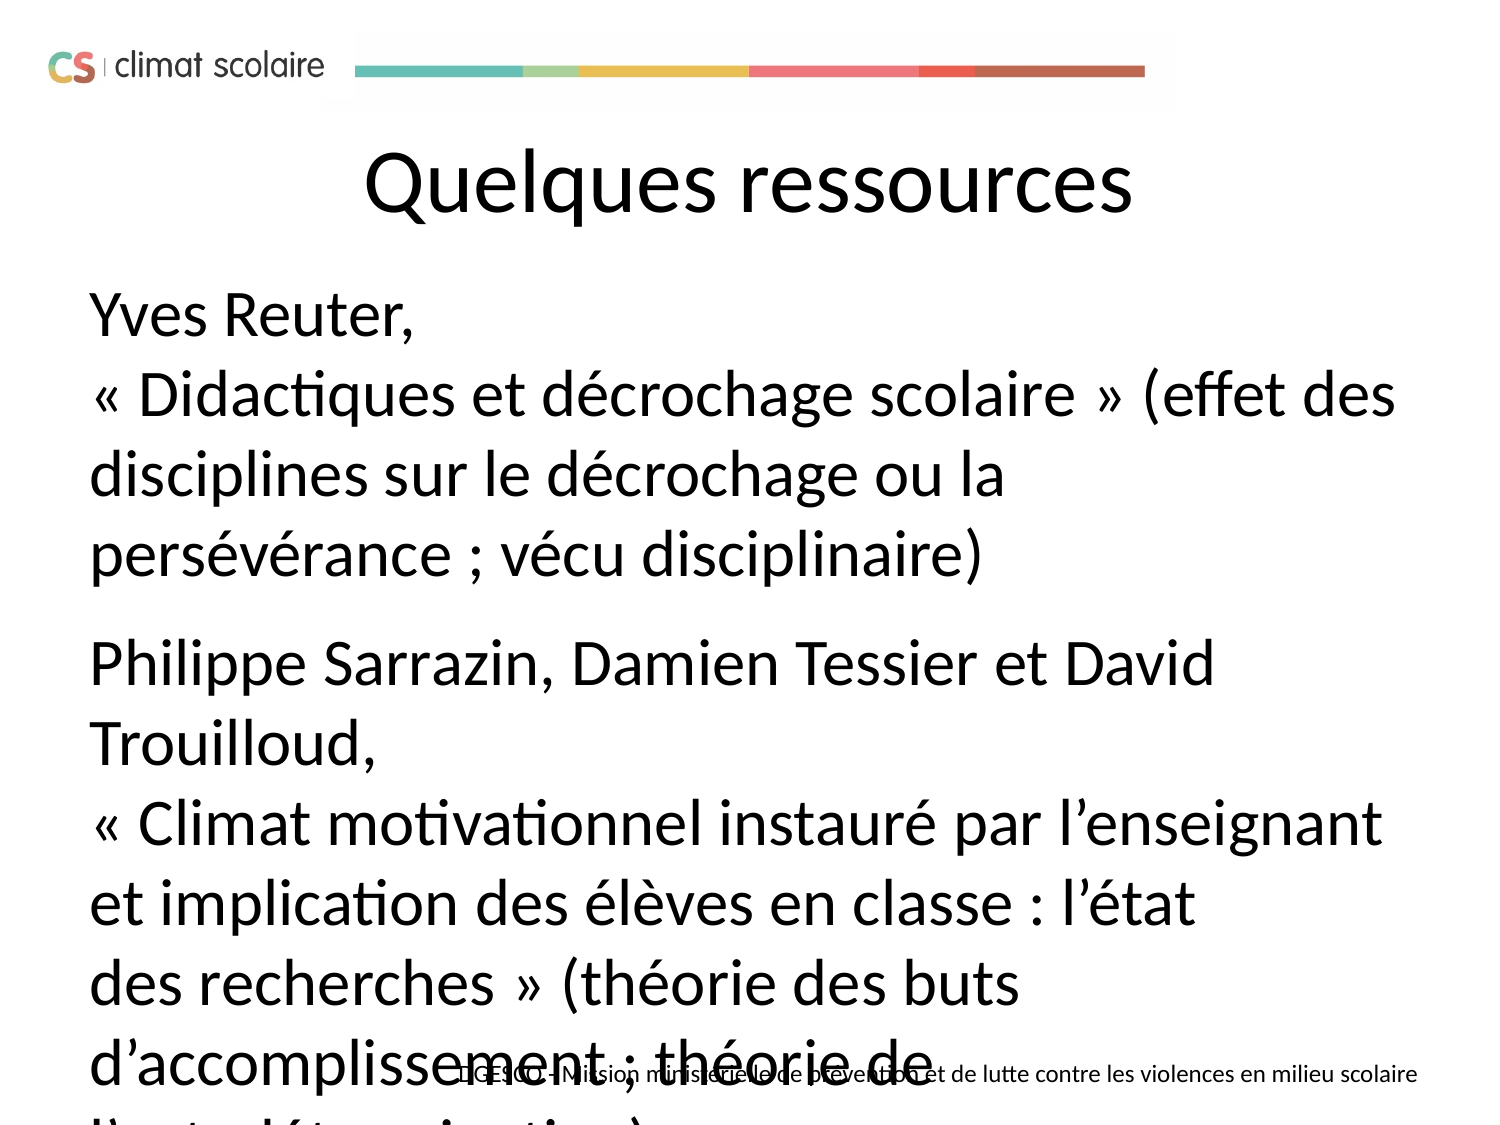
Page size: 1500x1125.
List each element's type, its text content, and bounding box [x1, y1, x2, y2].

title Quelques ressources [75, 113, 1425, 233]
list Yves Reuter, « Didactiques et décrochage scolaire » (effet des disciplines sur le décrochage ou la persévérance ; vécu disciplinaire) Philippe Sarrazin, Damien Tessier et David Trouilloud, « Climat motivationnel instauré par l’enseignant et implication des élèves en classe : l’état des recherches » (théorie des buts d’accomplissement ; théorie de l’autodétermination) Collège Lou-Blazer, « Réfléchir sur nos pratiques professionnelles pour améliorer le climat d’enseignement » (site du centre Alain-Savary) [75, 262, 1425, 1005]
picture [26, 30, 1176, 112]
